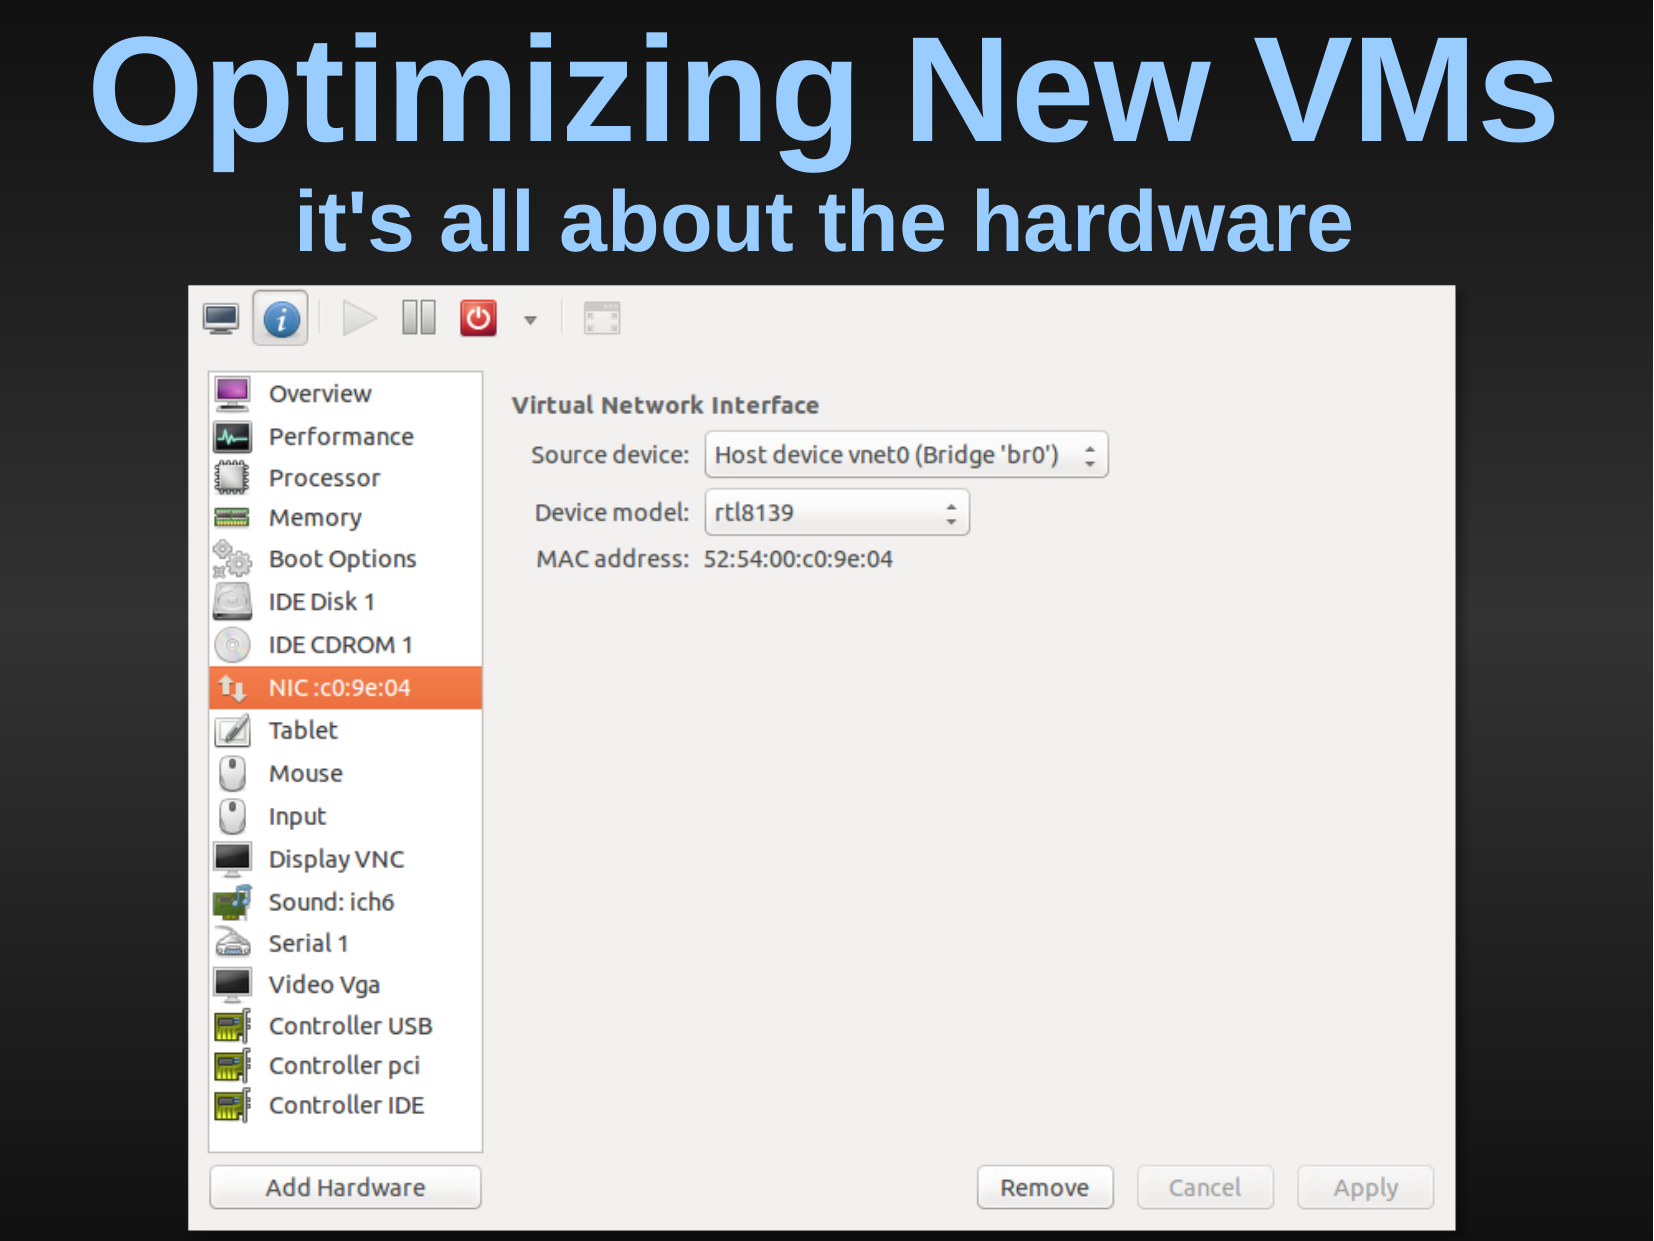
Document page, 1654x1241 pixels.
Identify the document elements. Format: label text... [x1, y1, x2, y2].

title Optimizing New VMs it's all about the hardware [0, 5, 1651, 271]
picture [180, 277, 1471, 1241]
title [15, 275, 1636, 1201]
